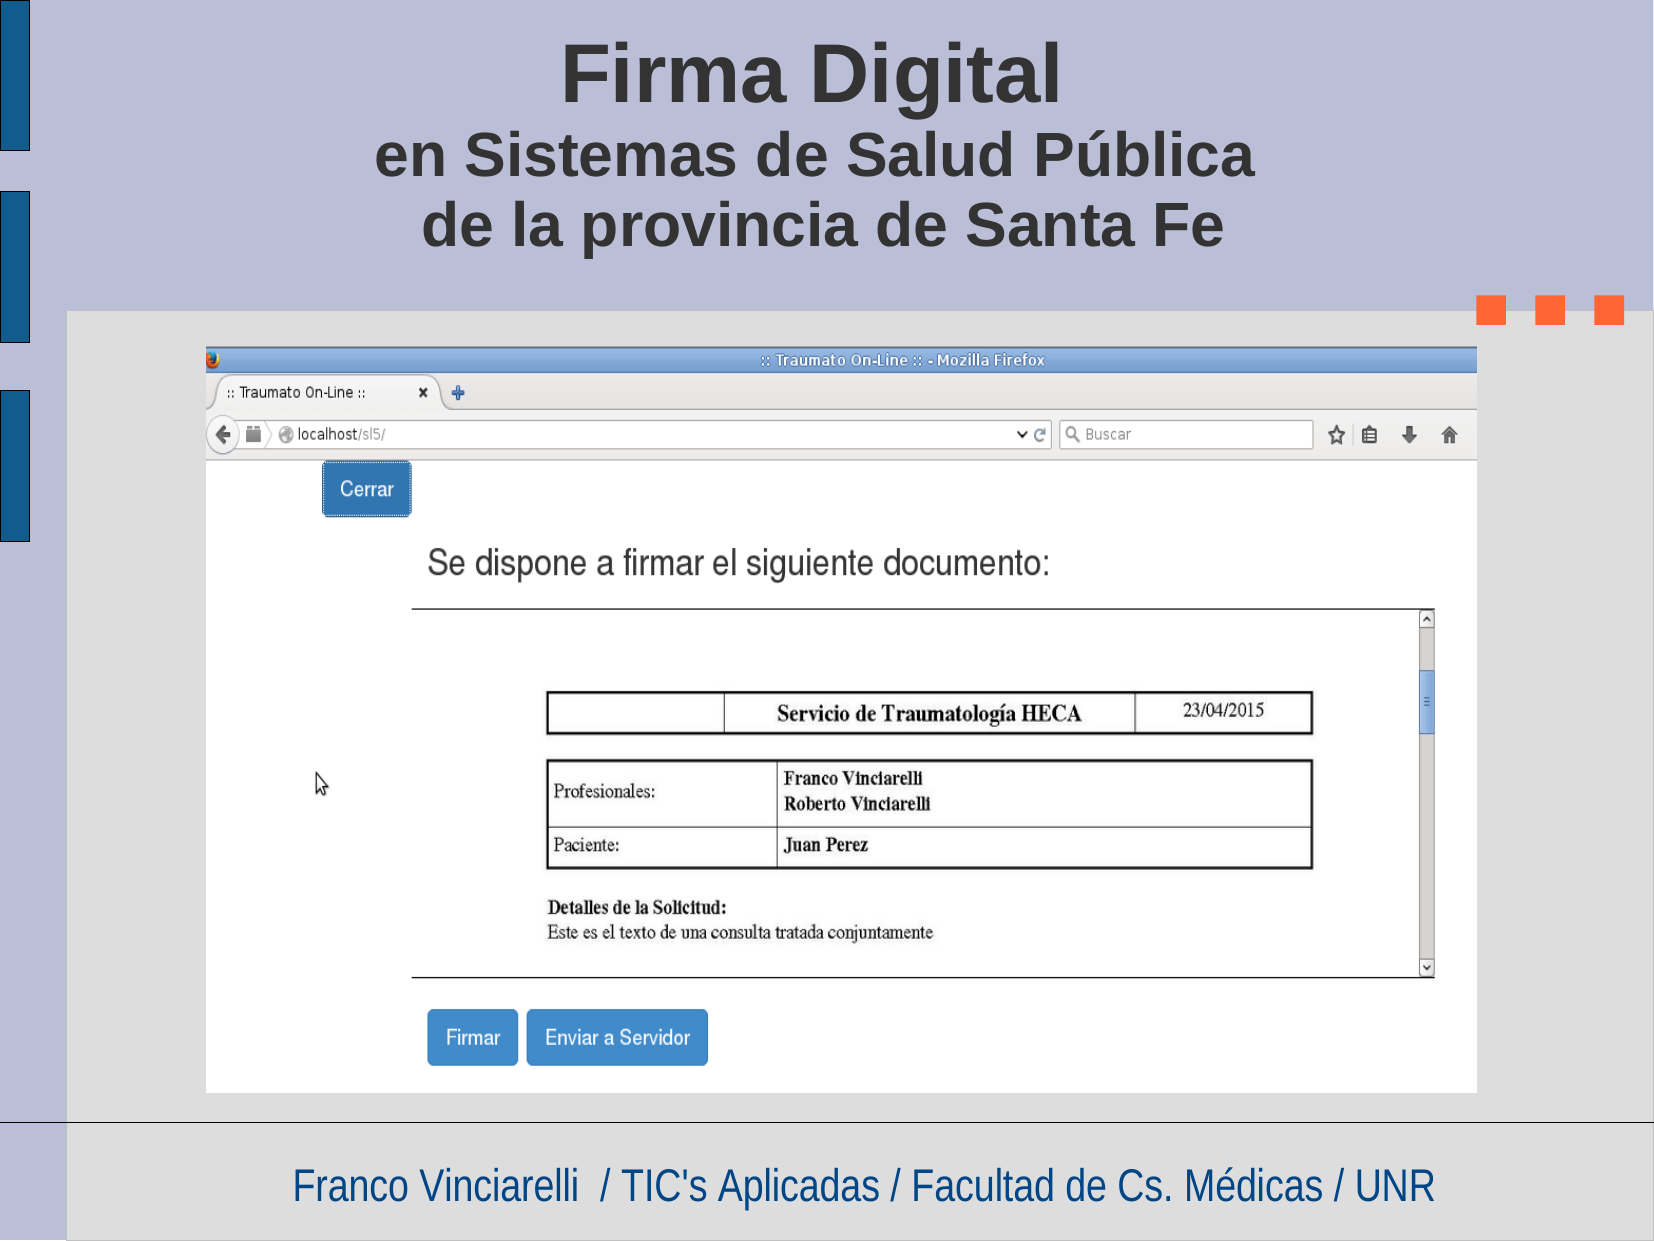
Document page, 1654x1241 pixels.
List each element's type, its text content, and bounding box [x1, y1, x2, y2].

text_box Franco Vinciarelli / TIC's Aplicadas / Facultad de Cs. Médicas / UNR [292, 1158, 1447, 1211]
title Firma Digital en Sistemas de Salud Pública de la provincia de Santa Fe [118, 26, 1531, 260]
picture [206, 346, 1477, 1093]
text_box [1476, 295, 1506, 325]
list [121, 1123, 1534, 1127]
text_box [1594, 295, 1625, 325]
text_box [1535, 295, 1565, 325]
list [121, 344, 1534, 1122]
